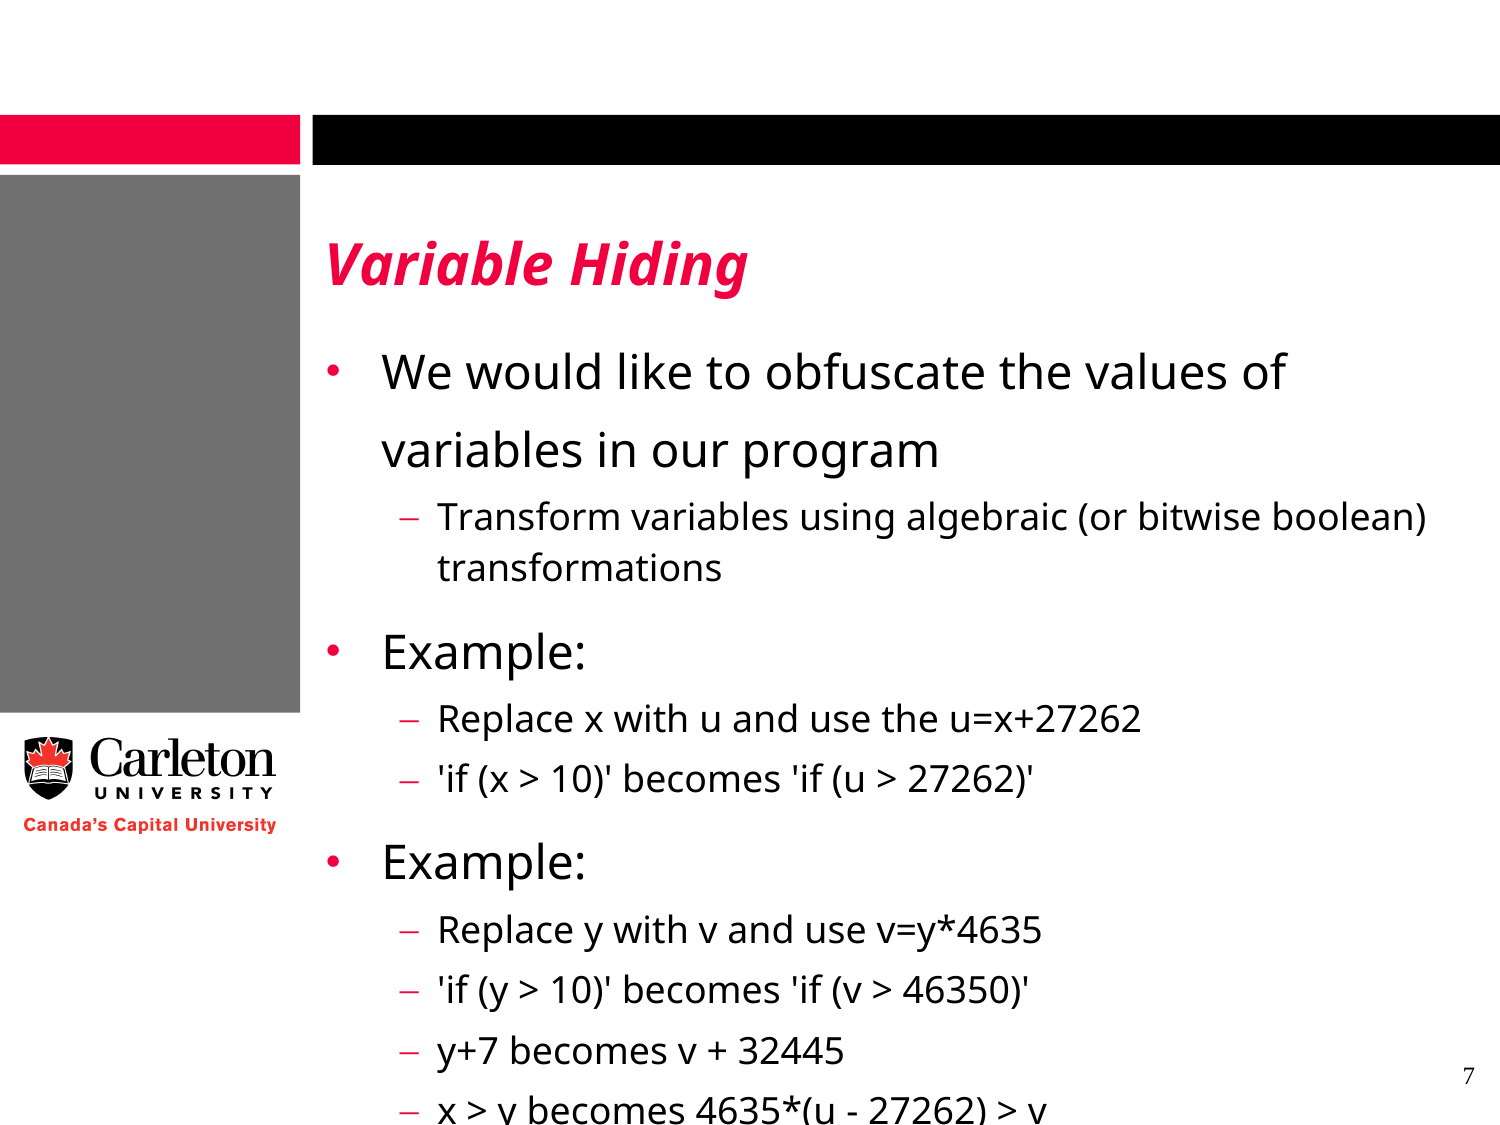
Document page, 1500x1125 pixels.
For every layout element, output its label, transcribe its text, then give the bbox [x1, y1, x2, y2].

title Variable Hiding [324, 194, 1450, 324]
list We would like to obfuscate the values of variables in our program Transform variables using algebraic (or bitwise boolean) transformations Example: Replace x with u and use the u=x+27262 'if (x > 10)' becomes 'if (u > 27262)' Example: Replace y with v and use v=y*4635 'if (y > 10)' becomes 'if (v > 46350)' y+7 becomes v + 32445 x > y becomes 4635*(u - 27262) > v [324, 324, 1450, 1053]
picture [24, 737, 276, 834]
